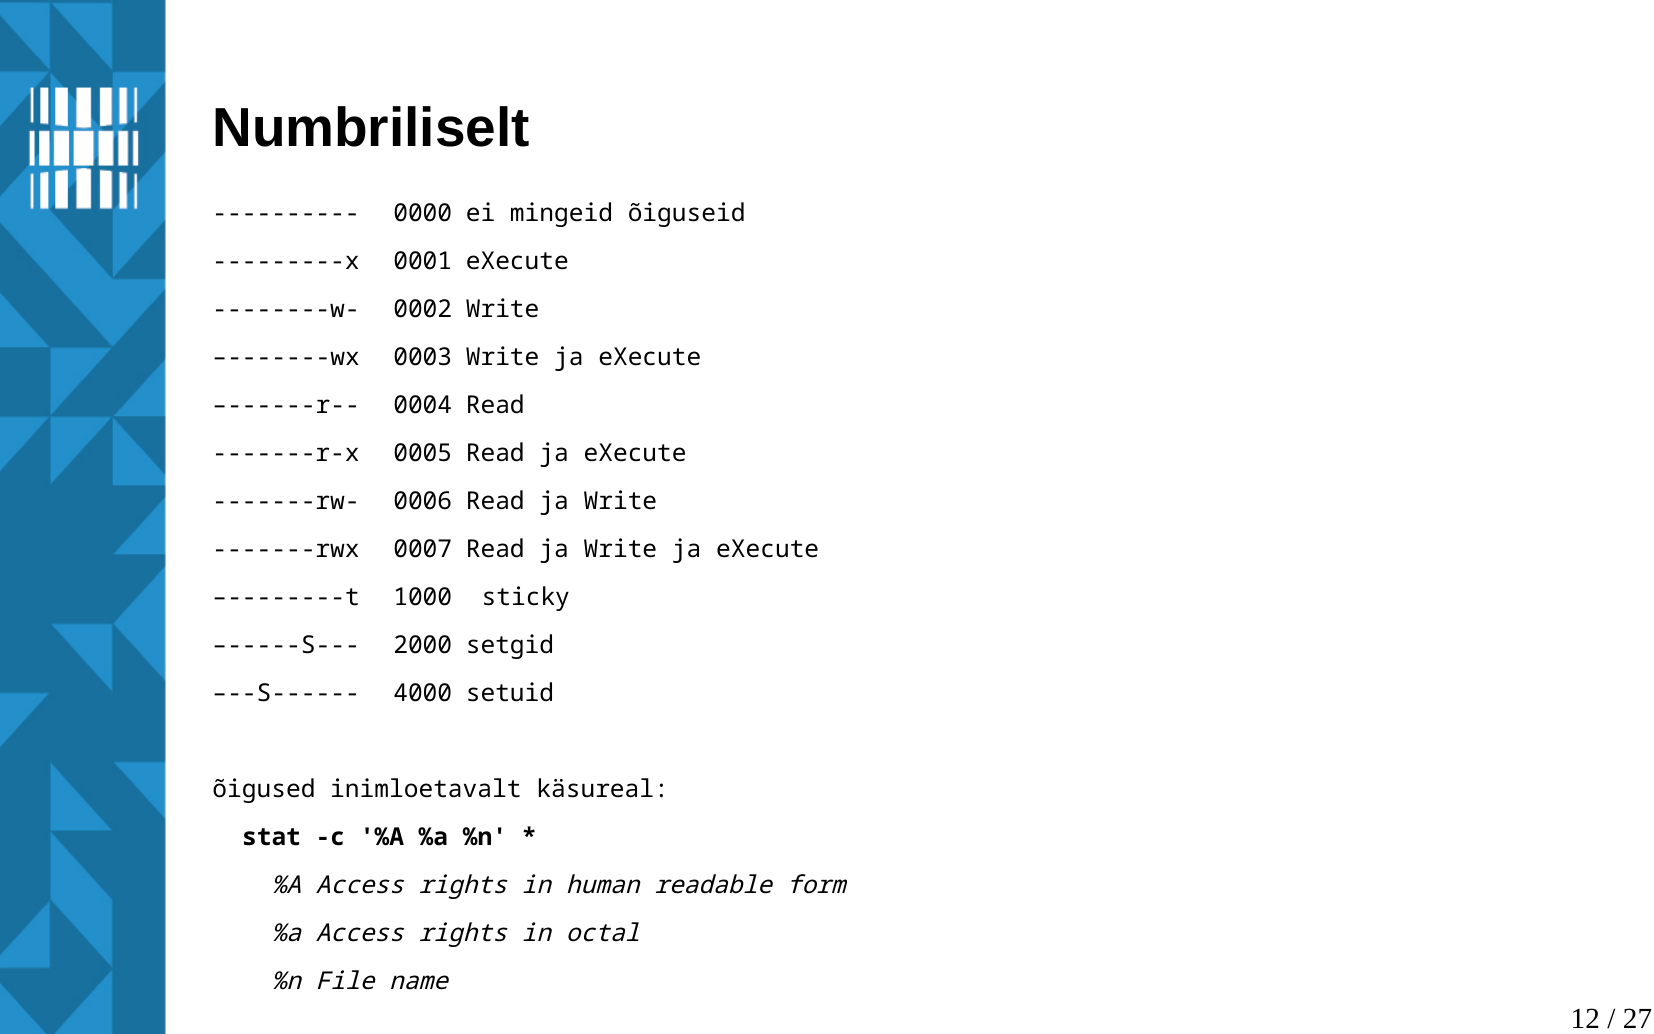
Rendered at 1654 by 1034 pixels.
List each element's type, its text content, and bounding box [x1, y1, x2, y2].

list ---------- 0000 ei mingeid õiguseid ---------x 0001 eXecute --------w- 0002 Write –-------wx 0003 Write ja eXecute –------r-- 0004 Read -------r-x 0005 Read ja eXecute -------rw- 0006 Read ja Write -------rwx 0007 Read ja Write ja eXecute –--------t 1000 sticky –-----S--- 2000 setgid –--S------ 4000 setuid õigused inimloetavalt käsureal: stat -c '%A %a %n' * %A Access rights in human readable form %a Access rights in octal %n File name [212, 153, 1625, 1004]
title Numbriliselt [212, 41, 1447, 153]
